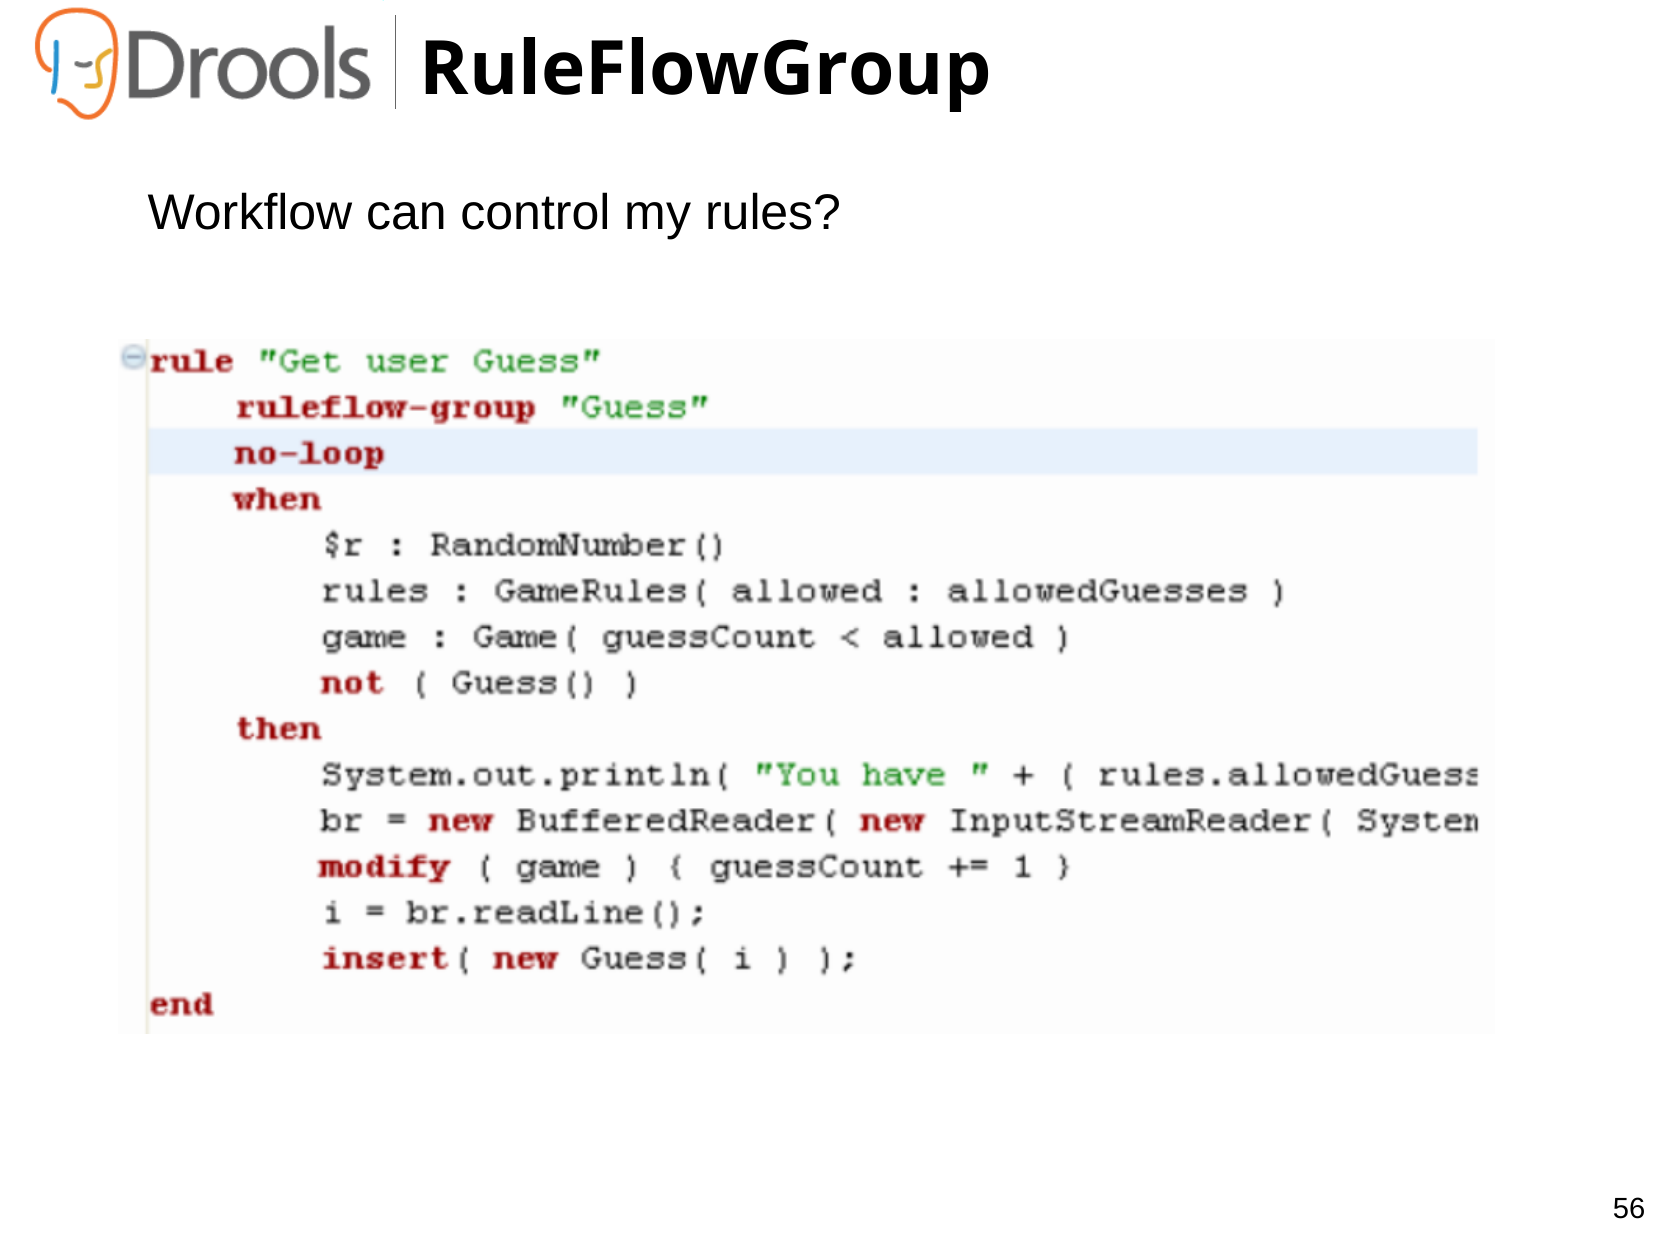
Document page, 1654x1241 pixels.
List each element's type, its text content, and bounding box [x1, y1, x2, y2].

picture [118, 339, 1495, 1034]
title RuleFlowGroup [419, 6, 1630, 125]
picture [29, 0, 384, 126]
text_box Workflow can control my rules? [132, 177, 857, 248]
